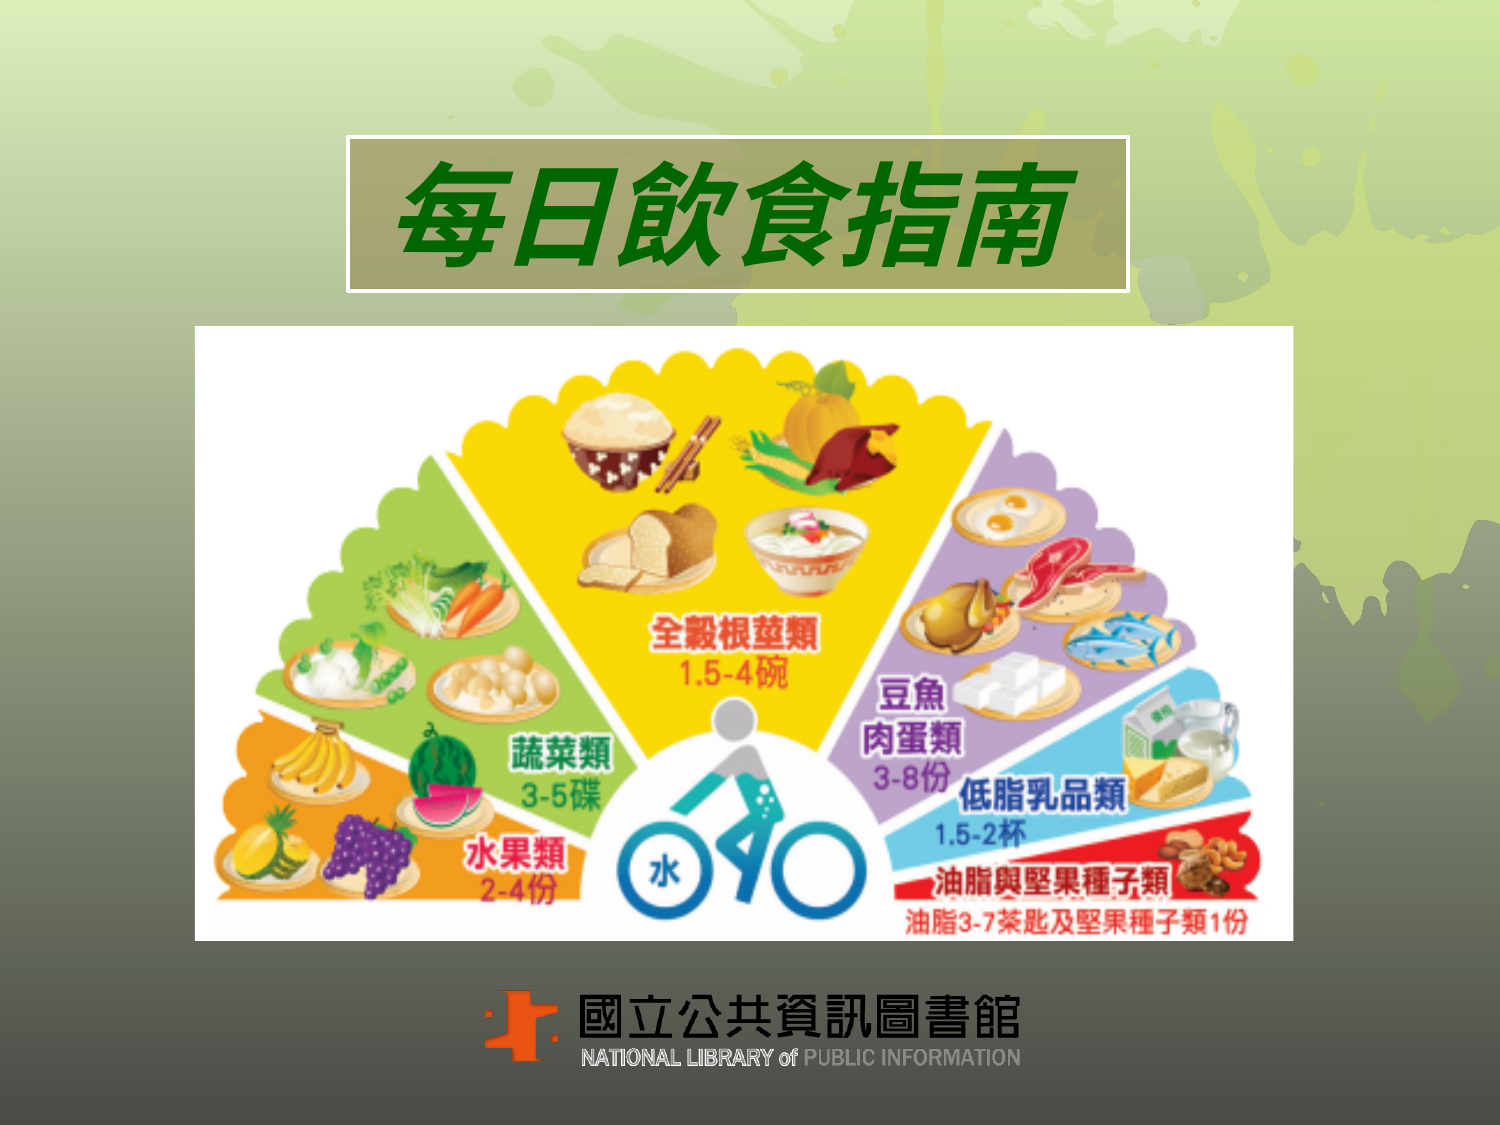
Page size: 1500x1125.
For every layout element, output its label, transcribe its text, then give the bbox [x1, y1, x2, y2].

picture [194, 326, 1294, 941]
text_box 每日飲食指南 [372, 137, 1104, 287]
picture [482, 987, 1022, 1067]
text_box [348, 137, 1128, 291]
